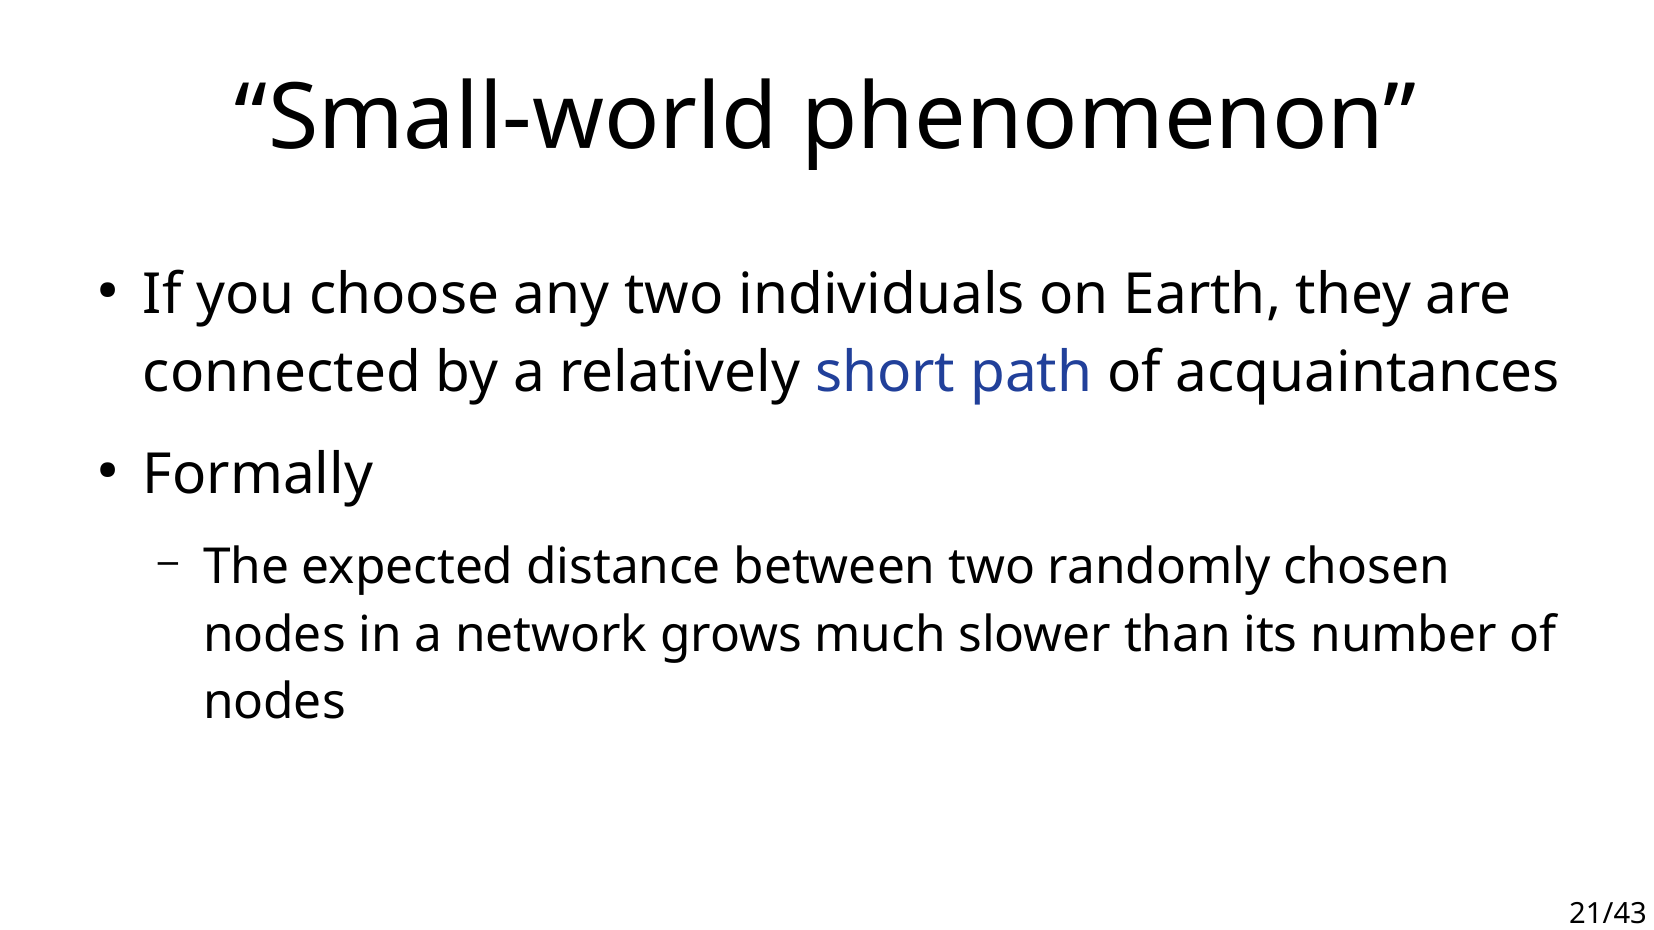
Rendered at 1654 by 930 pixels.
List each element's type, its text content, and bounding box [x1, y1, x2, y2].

list If you choose any two individuals on Earth, they are connected by a relatively short path of acquaintances Formally The expected distance between two randomly chosen nodes in a network grows much slower than its number of nodes [82, 252, 1571, 793]
title “Small-world phenomenon” [82, 1, 1571, 225]
